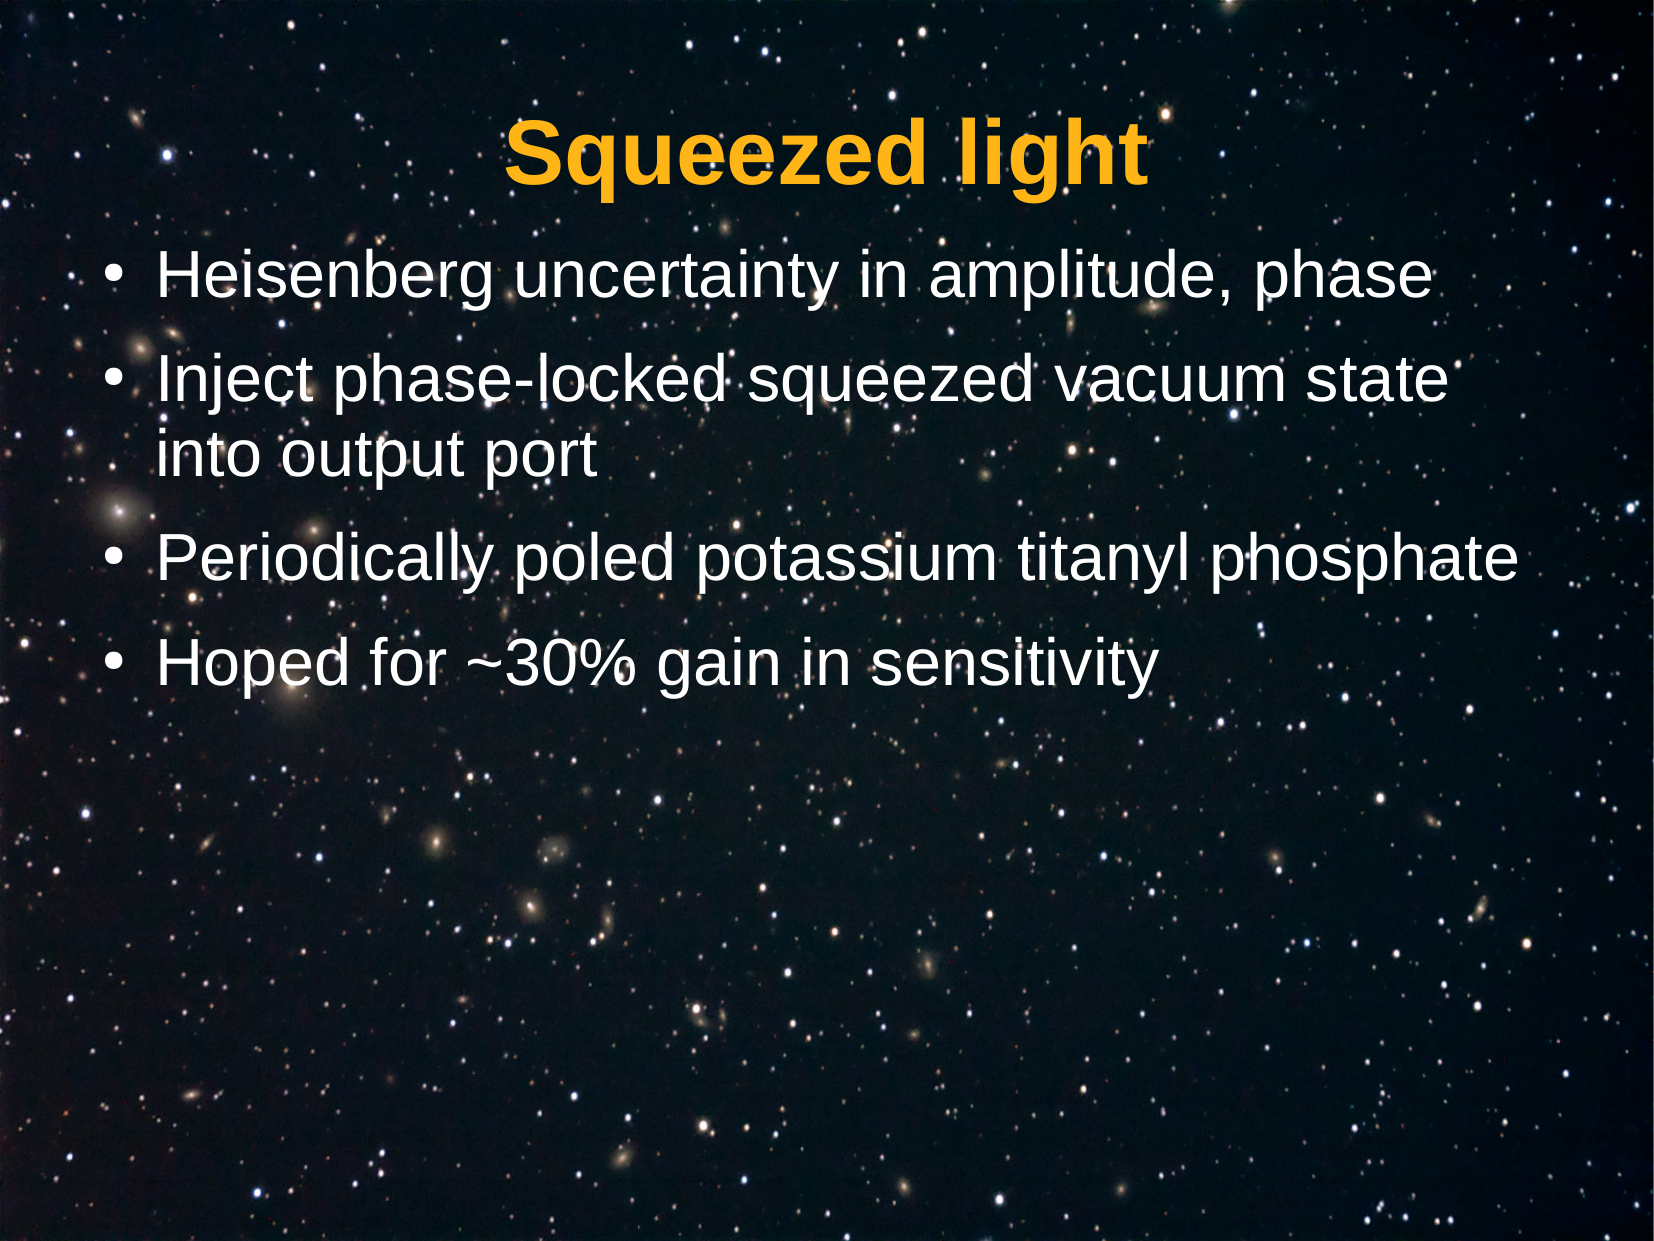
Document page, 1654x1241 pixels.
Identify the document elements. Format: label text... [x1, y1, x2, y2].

picture [0, 0, 1654, 1241]
title Squeezed light [82, 49, 1571, 257]
list Heisenberg uncertainty in amplitude, phase Inject phase-locked squeezed vacuum state into output port Periodically poled potassium titanyl phosphate Hoped for ~30% gain in sensitivity [84, 237, 1540, 957]
